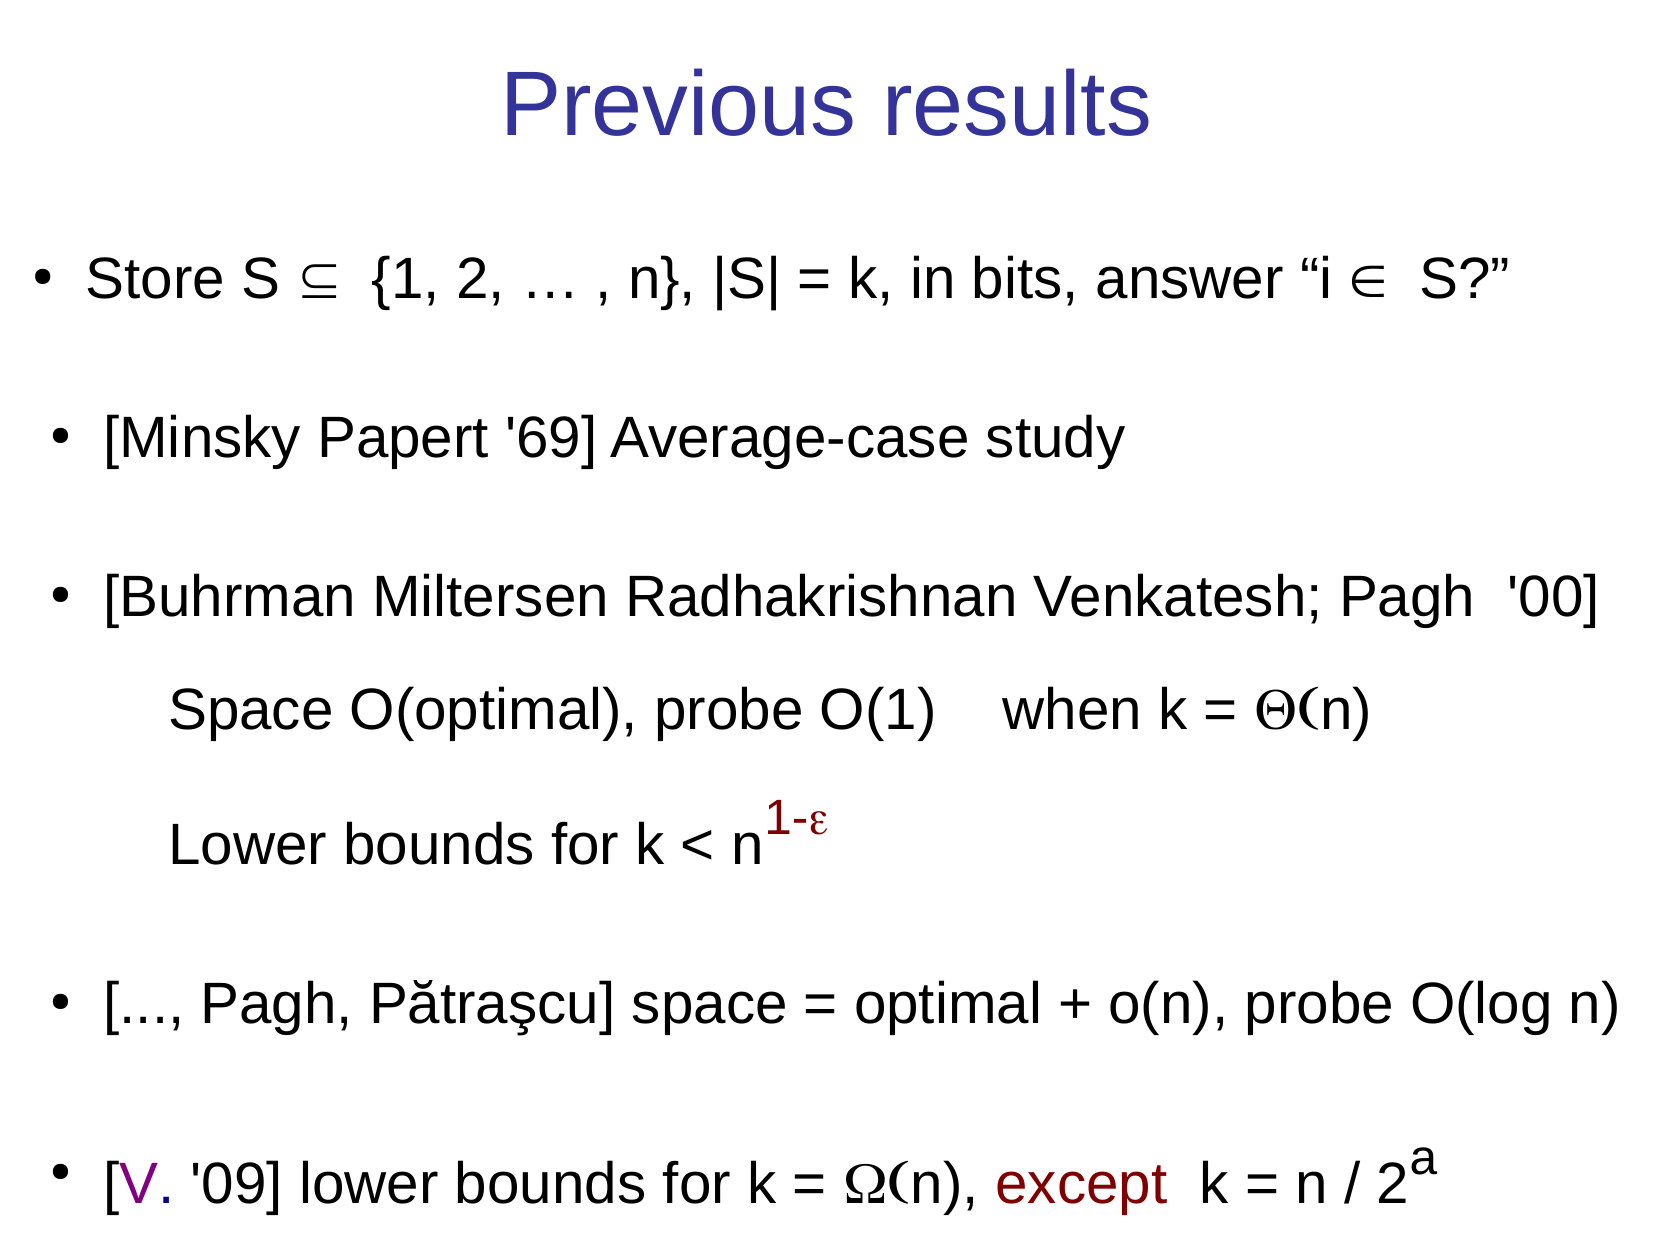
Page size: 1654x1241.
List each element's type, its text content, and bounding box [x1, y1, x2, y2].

title Previous results [124, 0, 1530, 207]
list Store S  {1, 2, … , n}, |S| = k, in bits, answer “i  S?” [Minsky Papert '69] Average-case study [Buhrman Miltersen Radhakrishnan Venkatesh; Pagh '00] Space O(optimal), probe O(1) when k = (n) Lower bounds for k < n1- [..., Pagh, Pătraşcu] space = optimal + o(n), probe O(log n) [V. '09] lower bounds for k = (n), except k = n / 2a [0, 158, 1654, 1241]
